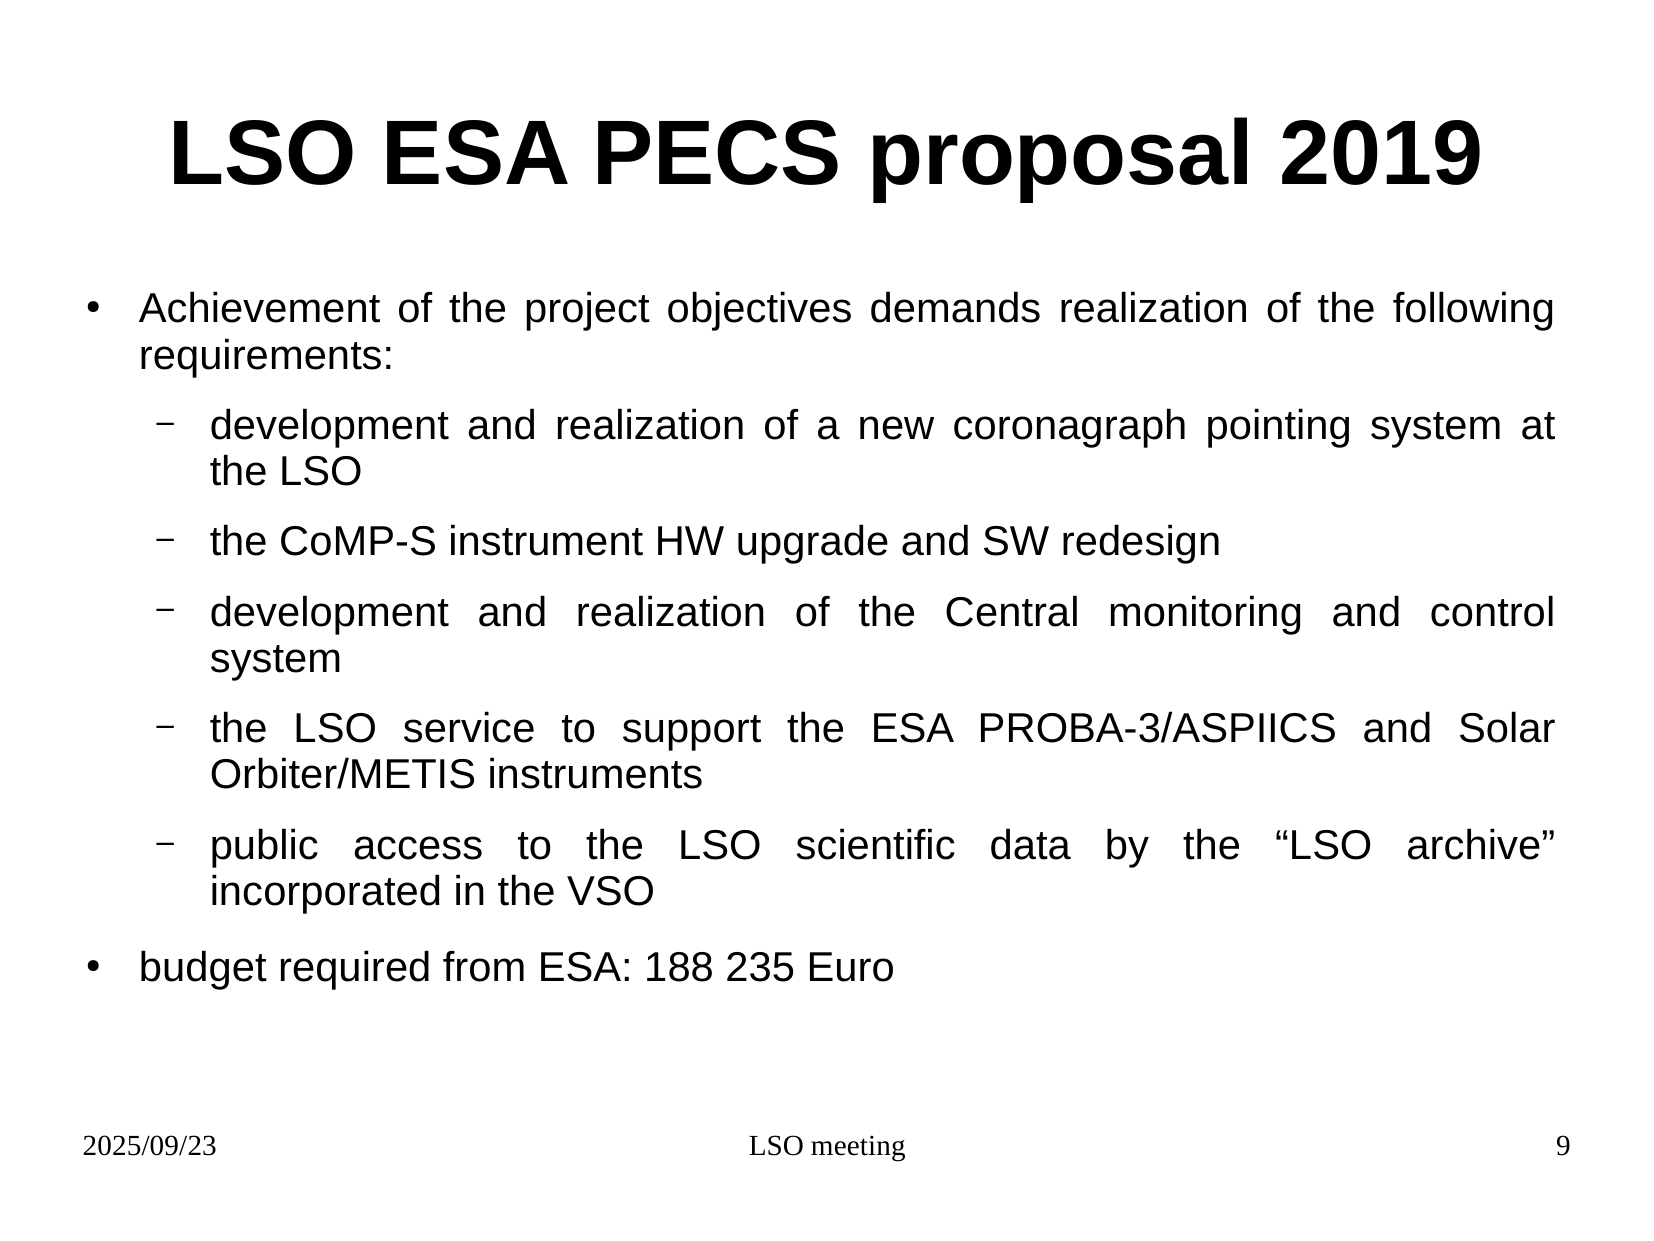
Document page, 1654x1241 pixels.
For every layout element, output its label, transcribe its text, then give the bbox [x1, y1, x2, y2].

title LSO ESA PECS proposal 2019 [82, 49, 1571, 257]
list Achievement of the project objectives demands realization of the following requirements: development and realization of a new coronagraph pointing system at the LSO the CoMP-S instrument HW upgrade and SW redesign development and realization of the Central monitoring and control system the LSO service to support the ESA PROBA-3/ASPIICS and Solar Orbiter/METIS instruments public access to the LSO scientific data by the “LSO archive” incorporated in the VSO budget required from ESA: 188 235 Euro [68, 285, 1557, 1111]
